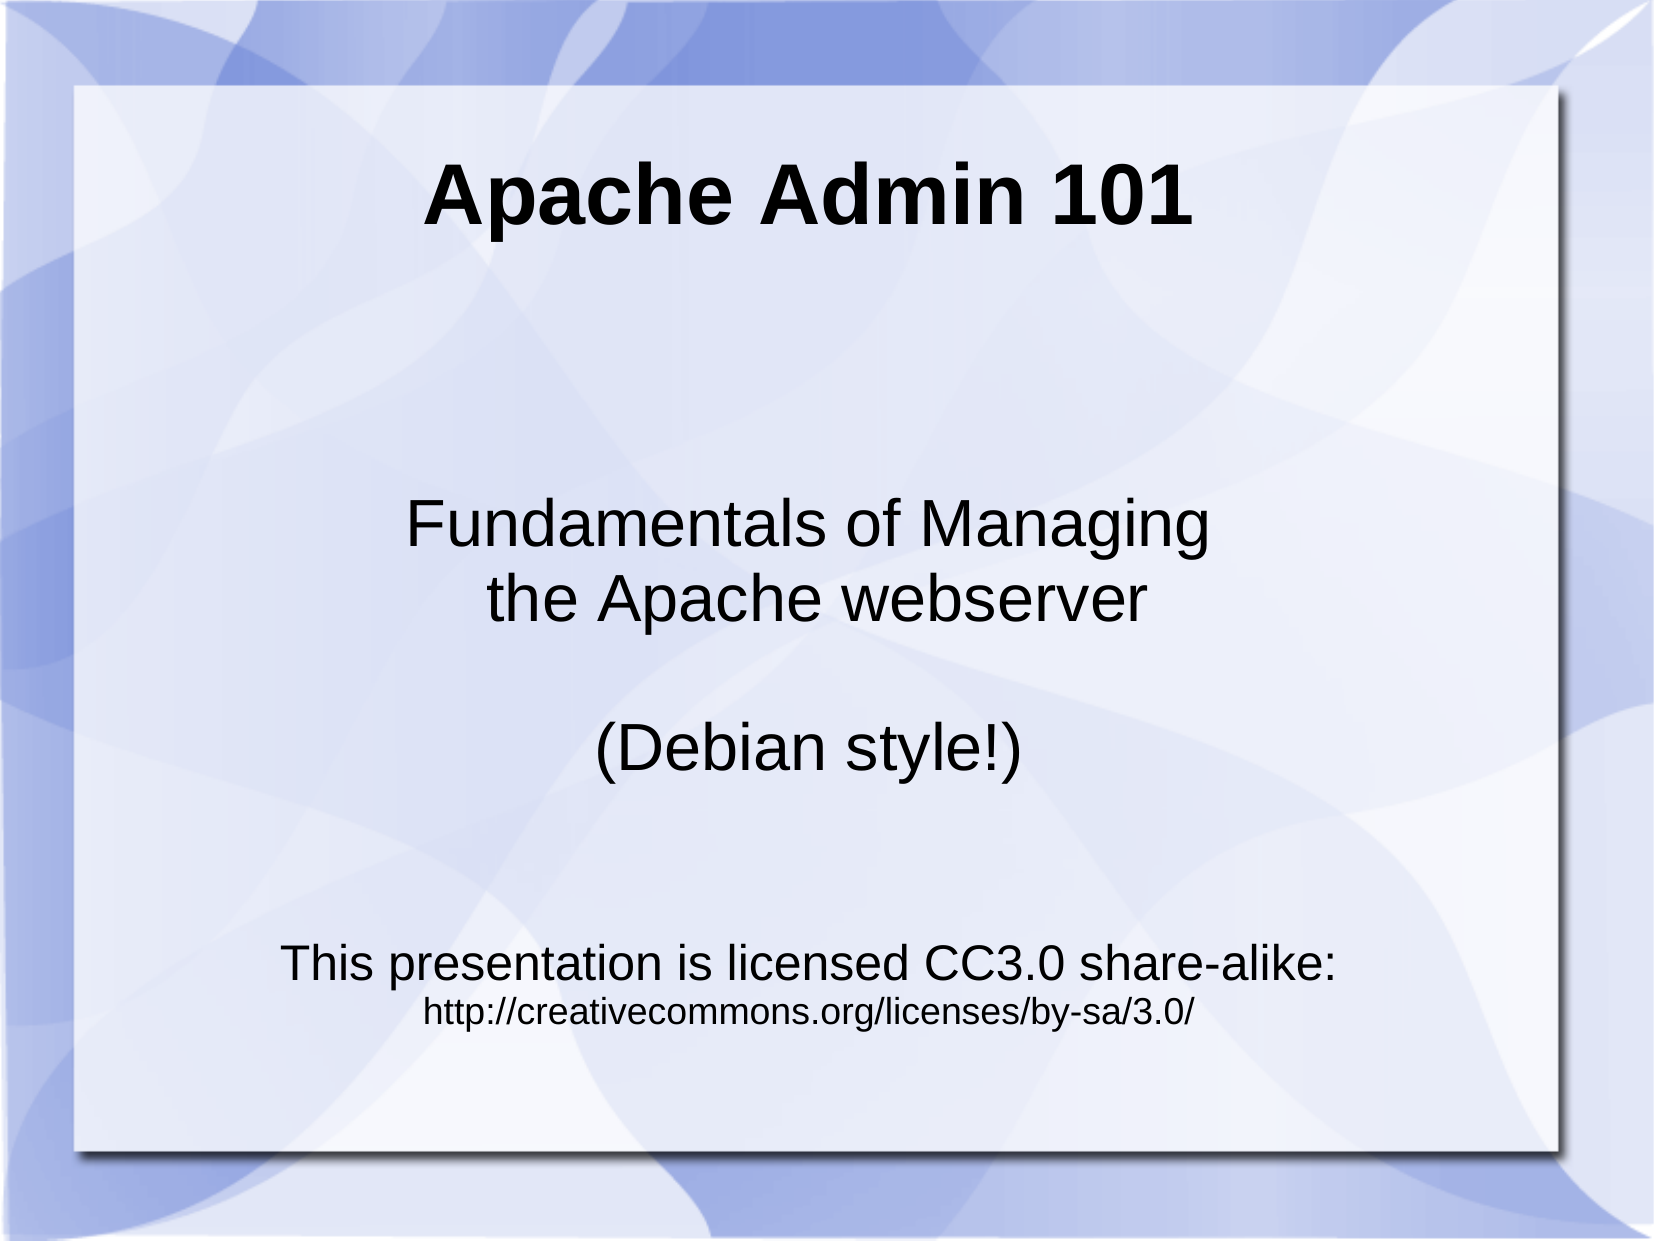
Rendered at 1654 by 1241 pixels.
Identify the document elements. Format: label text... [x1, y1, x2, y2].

subtitle Fundamentals of Managing the Apache webserver (Debian style!) This presentation is licensed CC3.0 share-alike: http://creativecommons.org/licenses/by-sa/3.0/ [129, 324, 1489, 1045]
picture [0, 0, 1654, 1241]
title Apache Admin 101 [82, 90, 1536, 298]
